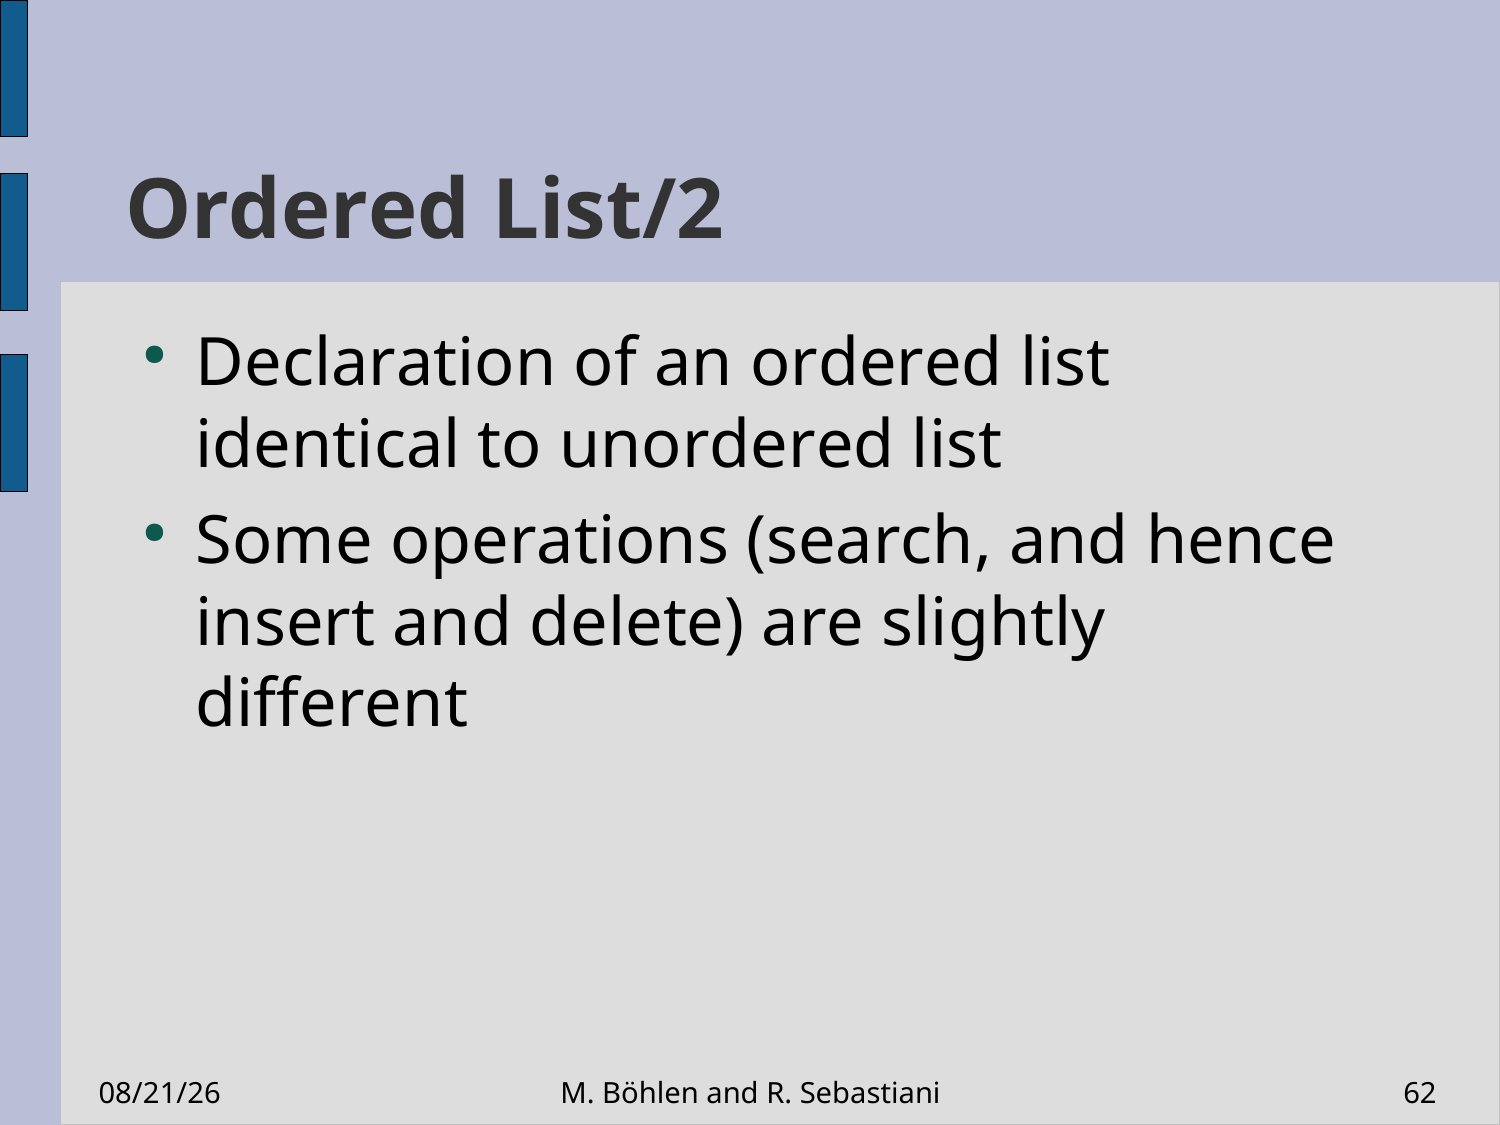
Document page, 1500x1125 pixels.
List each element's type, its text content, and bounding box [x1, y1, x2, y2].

list Declaration of an ordered list identical to unordered list Some operations (search, and hence insert and delete) are slightly different [110, 312, 1392, 1037]
title Ordered List/2 [110, 67, 1392, 271]
